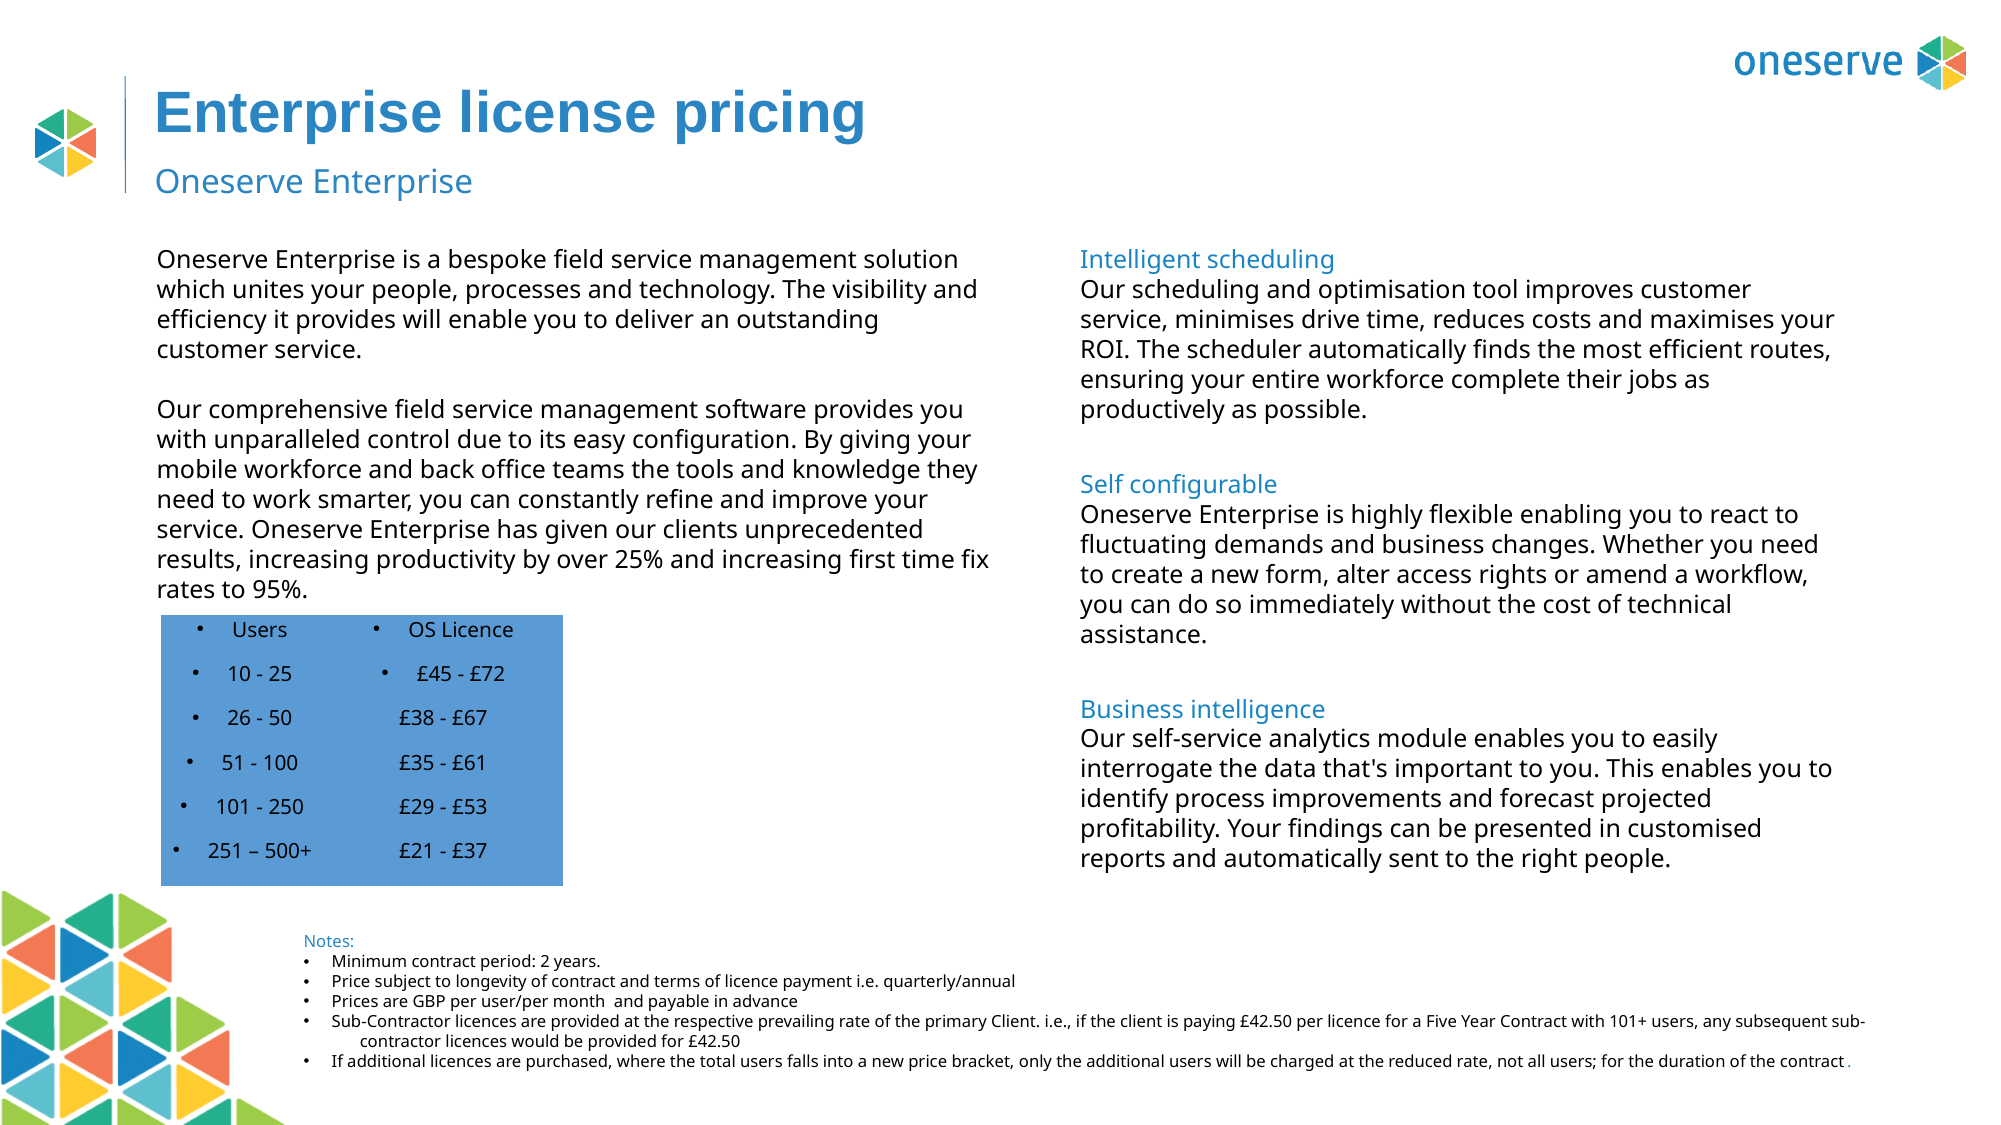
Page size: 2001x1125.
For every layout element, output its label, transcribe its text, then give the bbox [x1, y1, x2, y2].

text_box Enterprise license pricing [139, 67, 1066, 152]
table_cell 101 - 250 [161, 792, 323, 837]
table_cell 10 - 25 [161, 659, 323, 704]
text_box Oneserve Enterprise [139, 152, 1150, 209]
table_cell £38 - £67 [323, 704, 563, 748]
table_cell £35 - £61 [323, 748, 563, 792]
text_box Notes: Minimum contract period: 2 years. Price subject to longevity of contract and terms of licence payment i.e. quarterly/annual Prices are GBP per user/per month and payable in advance Sub-Contractor licences are provided at the respective prevailing rate of the primary Client. i.e., if the client is paying £42.50 per licence for a Five Year Contract with 101+ users, any subsequent sub-contractor licences would be provided for £42.50 If additional licences are purchased, where the total users falls into a new price bracket, only the additional users will be charged at the reduced rate, not all users; for the duration of the contract. [288, 923, 1926, 1081]
table_cell 26 - 50 [161, 704, 323, 748]
table_header Users [161, 615, 323, 659]
picture [35, 109, 96, 177]
text_box Oneserve Enterprise is a bespoke field service management solution which unites your people, processes and technology. The visibility and efficiency it provides will enable you to deliver an outstanding customer service. Our comprehensive field service management software provides you with unparalleled control due to its easy configuration. By giving your mobile workforce and back office teams the tools and knowledge they need to work smarter, you can constantly refine and improve your service. Oneserve Enterprise has given our clients unprecedented results, increasing productivity by over 25% and increasing first time fix rates to 95%. [139, 236, 1038, 615]
table_cell 251 – 500+ [161, 837, 323, 886]
table_cell £29 - £53 [323, 792, 563, 837]
table_header OS Licence [323, 615, 563, 659]
table_cell £21 - £37 [323, 837, 563, 886]
table_cell 51 - 100 [161, 748, 323, 792]
text_box Intelligent scheduling Our scheduling and optimisation tool improves customer service, minimises drive time, reduces costs and maximises your ROI. The scheduler automatically finds the most efficient routes, ensuring your entire workforce complete their jobs as productively as possible. Self configurable Oneserve Enterprise is highly flexible enabling you to react to fluctuating demands and business changes. Whether you need to create a new form, alter access rights or amend a workflow, you can do so immediately without the cost of technical assistance. Business intelligence Our self-service analytics module enables you to easily interrogate the data that's important to you. This enables you to identify process improvements and forecast projected profitability. Your findings can be presented in customised reports and automatically sent to the right people. [1065, 236, 1852, 903]
table_cell £45 - £72 [323, 659, 563, 704]
